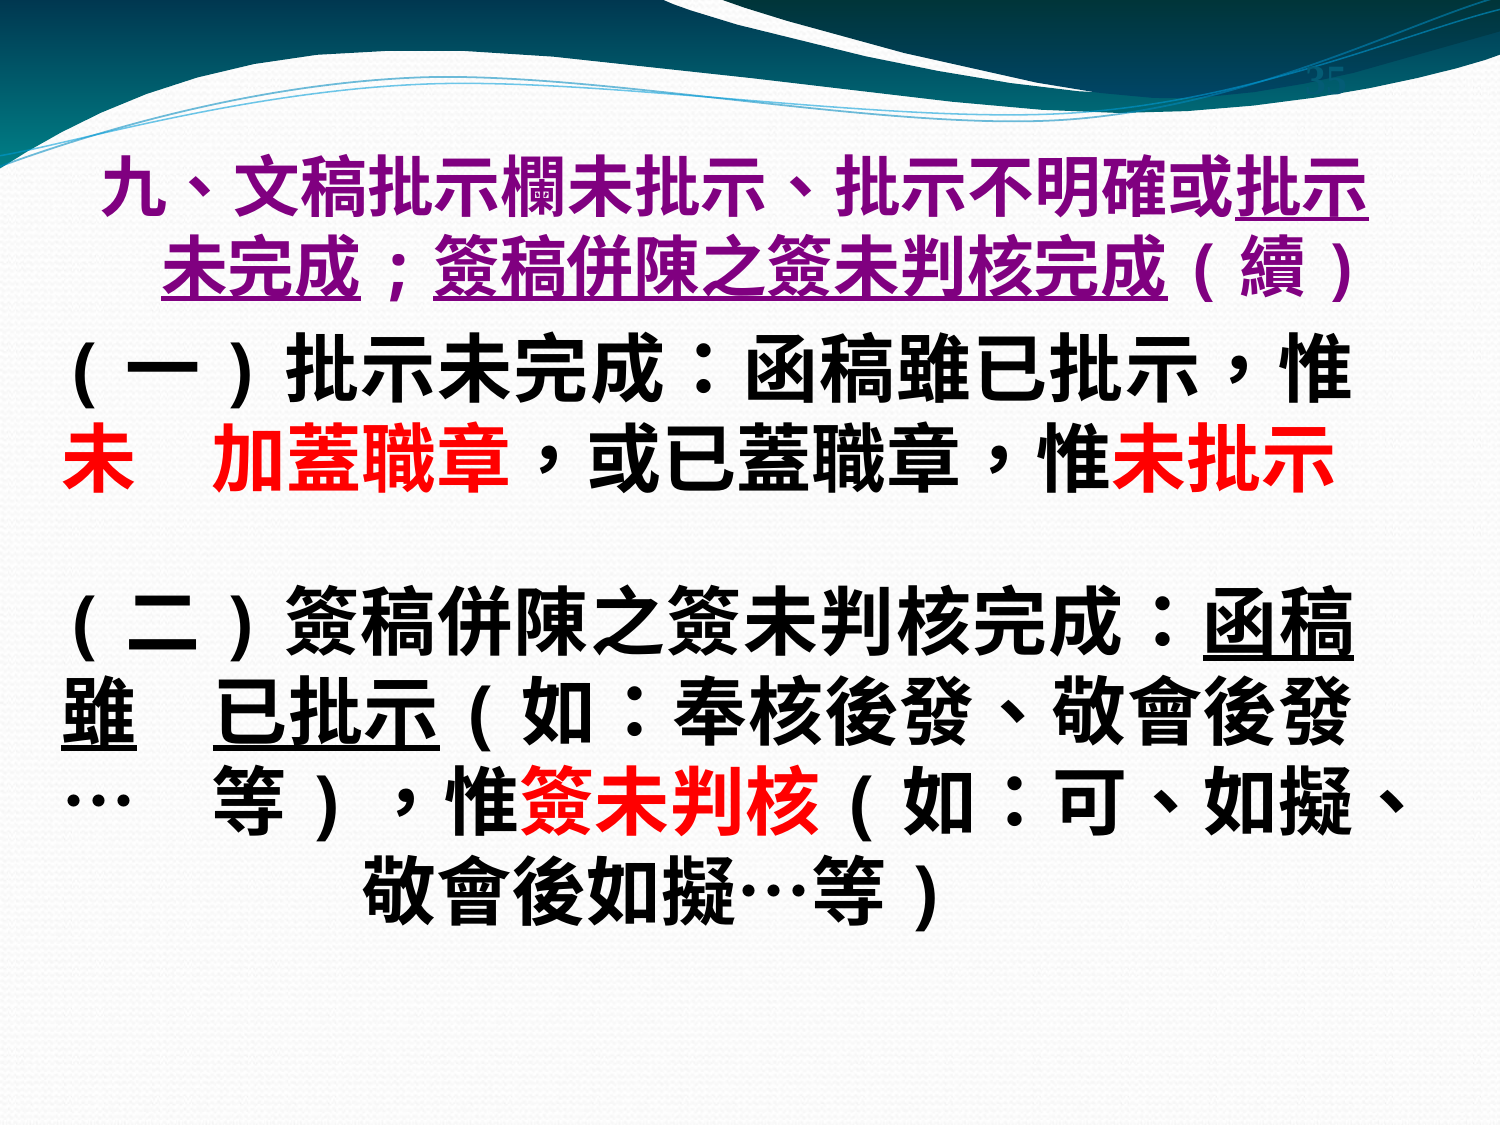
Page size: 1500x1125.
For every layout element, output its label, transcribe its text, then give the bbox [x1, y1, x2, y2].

text_box [1305, 42, 1431, 103]
title 九、文稿批示欄未批示、批示不明確或批示 未完成;簽稿併陳之簽未判核完成(續) [100, 137, 1451, 294]
text_box (一)批示未完成：函稿雖已批示，惟未 加蓋職章，或已蓋職章，惟未批示 (二)簽稿併陳之簽未判核完成：函稿雖 已批示(如：奉核後發、敬會後發… 等)，惟簽未判核(如：可、如擬、 敬會後如擬…等) [46, 314, 1417, 1105]
